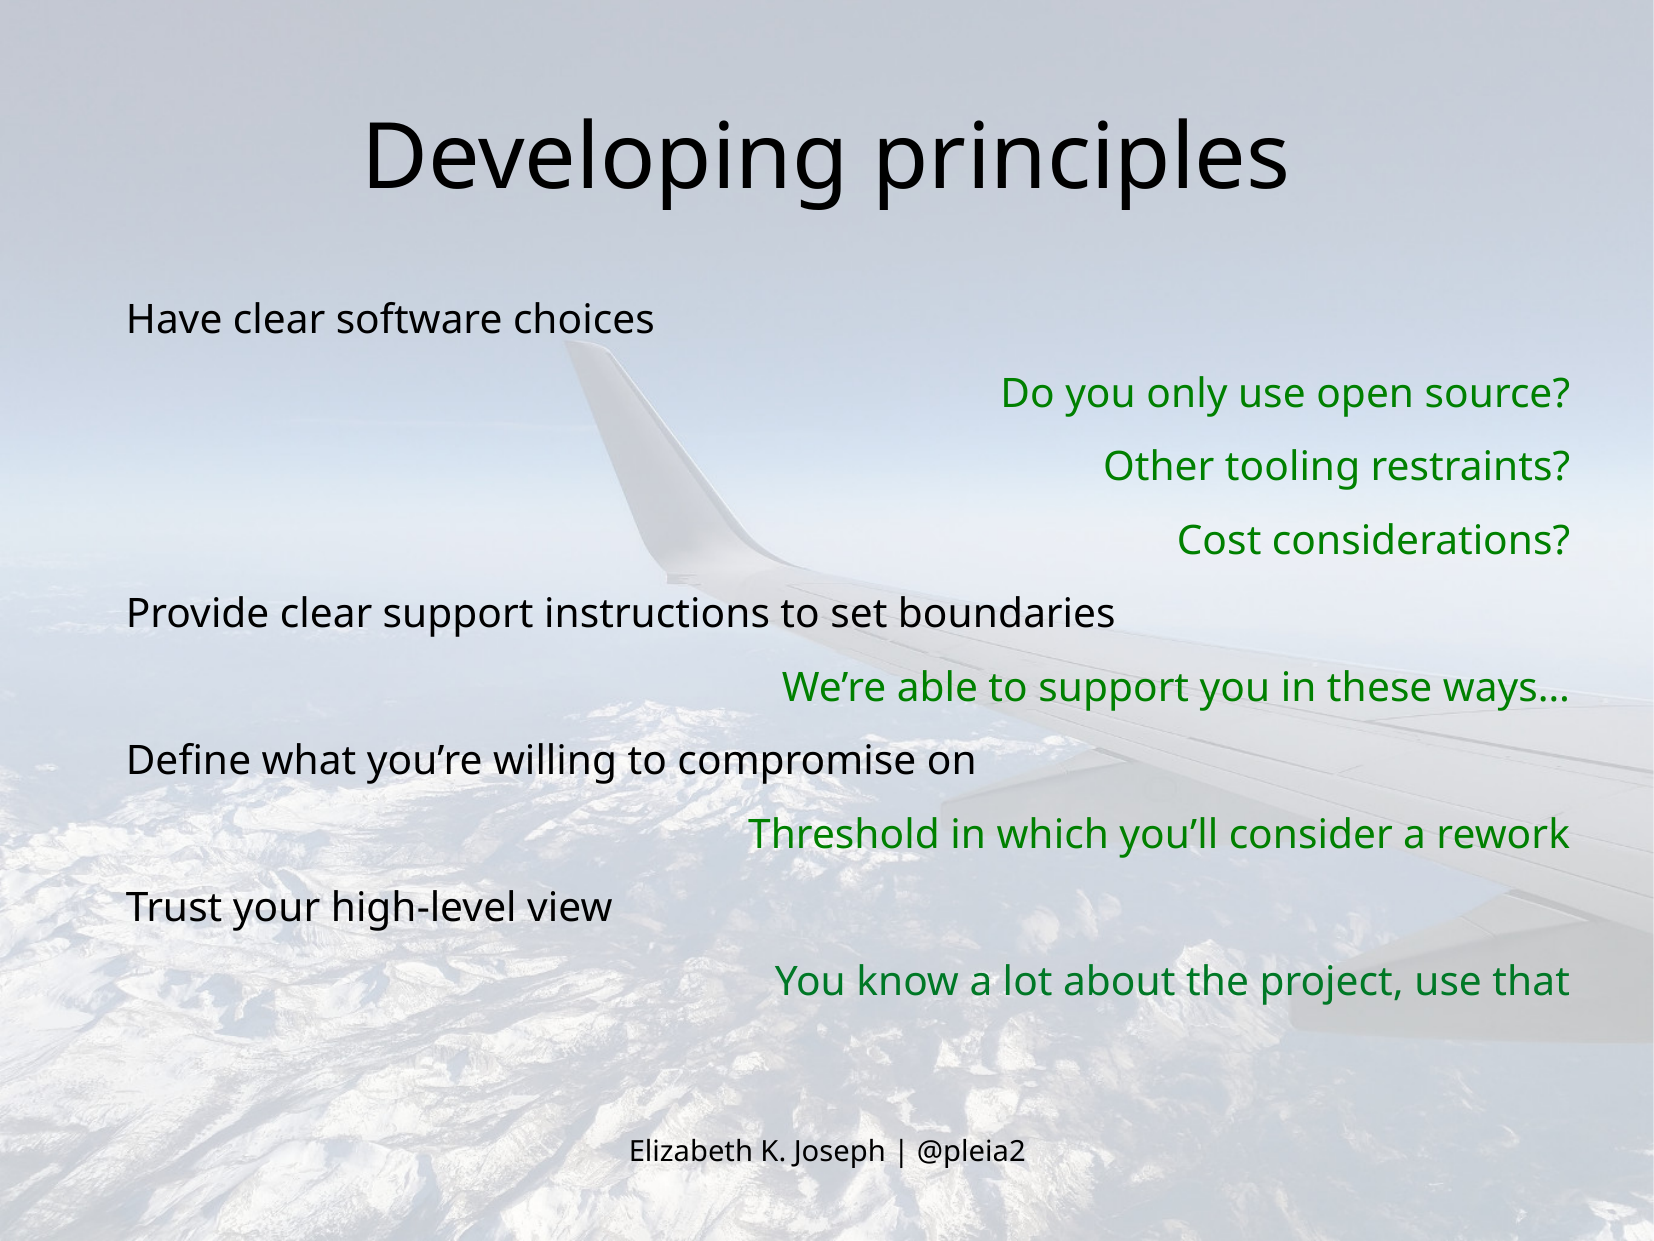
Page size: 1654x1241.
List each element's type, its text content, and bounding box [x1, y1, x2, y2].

title Developing principles [82, 49, 1571, 257]
list Have clear software choices Do you only use open source? Other tooling restraints? Cost considerations? Provide clear support instructions to set boundaries We’re able to support you in these ways… Define what you’re willing to compromise on Threshold in which you’ll consider a rework Trust your high-level view You know a lot about the project, use that [82, 290, 1571, 1010]
picture [0, 0, 1654, 1241]
